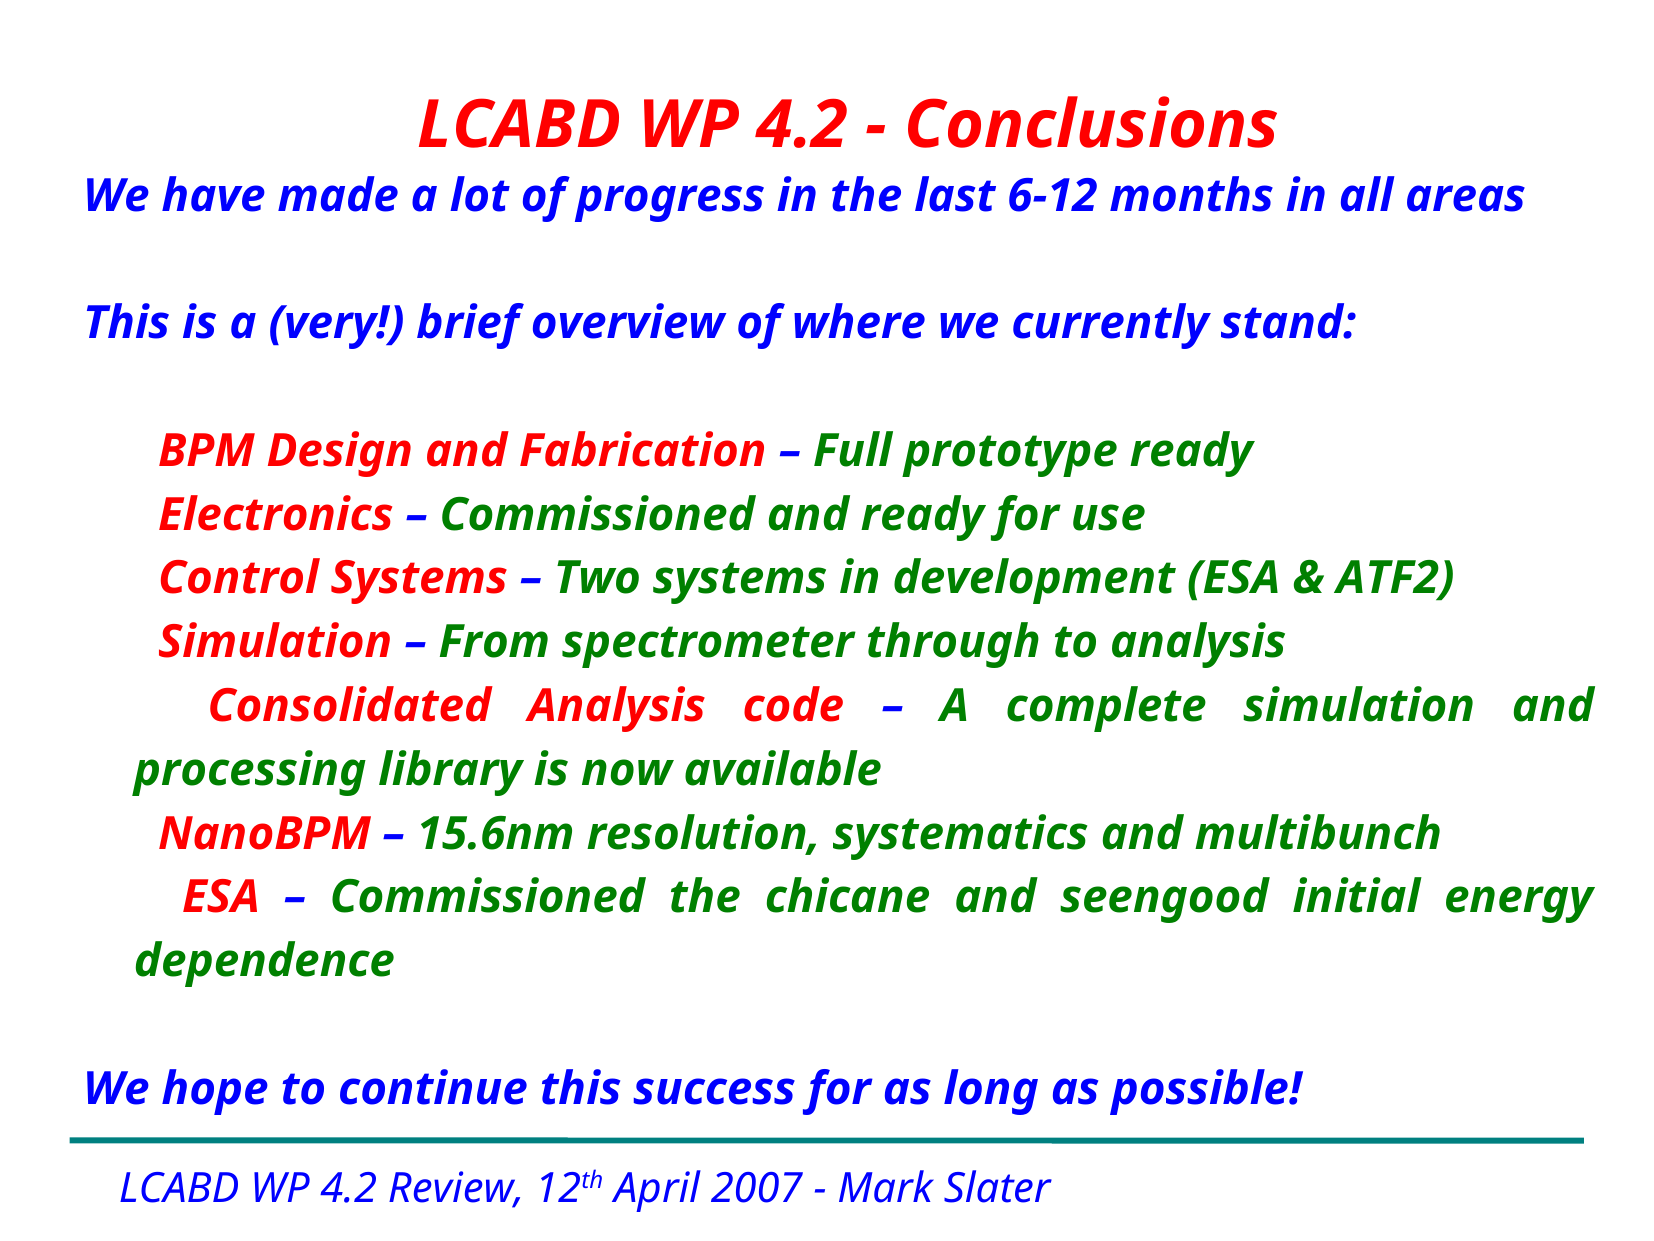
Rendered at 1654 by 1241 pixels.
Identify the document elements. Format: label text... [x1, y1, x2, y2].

text_box We have made a lot of progress in the last 6-12 months in all areas This is a (very!) brief overview of where we currently stand: BPM Design and Fabrication – Full prototype ready Electronics – Commissioned and ready for use Control Systems – Two systems in development (ESA & ATF2) Simulation – From spectrometer through to analysis Consolidated Analysis code – A complete simulation and processing library is now available NanoBPM – 15.6nm resolution, systematics and multibunch ESA – Commissioned the chicane and seengood initial energy dependence We hope to continue this success for as long as possible! [59, 161, 1595, 1118]
text_box LCABD WP 4.2 Review, 12th April 2007 - Mark Slater [118, 1156, 1152, 1215]
text_box LCABD WP 4.2 - Conclusions [417, 74, 1280, 168]
